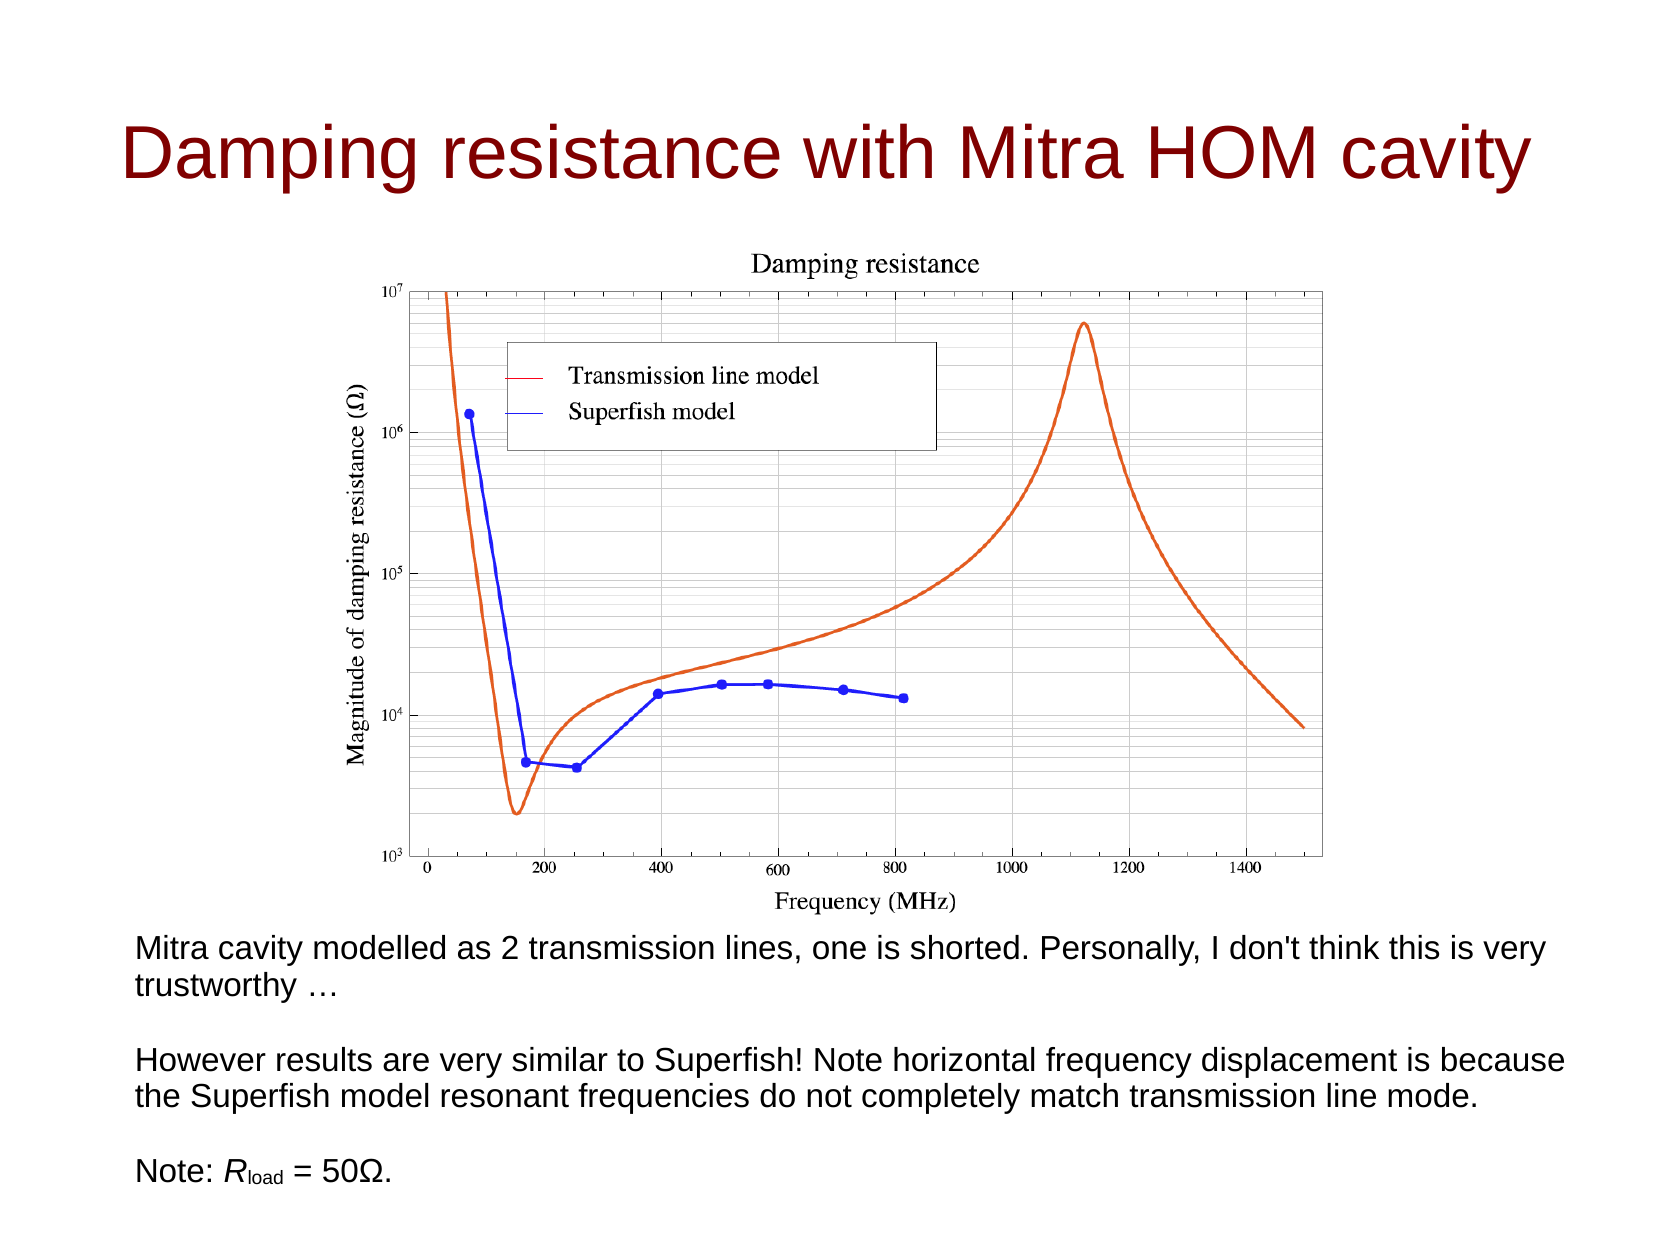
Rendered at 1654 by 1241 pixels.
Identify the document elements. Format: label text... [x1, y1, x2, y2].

picture [307, 212, 1369, 922]
title Damping resistance with Mitra HOM cavity [82, 49, 1571, 257]
text_box Mitra cavity modelled as 2 transmission lines, one is shorted. Personally, I don't think this is very trustworthy … However results are very similar to Superfish! Note horizontal frequency displacement is because the Superfish model resonant frequencies do not completely match transmission line mode. Note: Rload = 50Ω. [120, 922, 1596, 1208]
